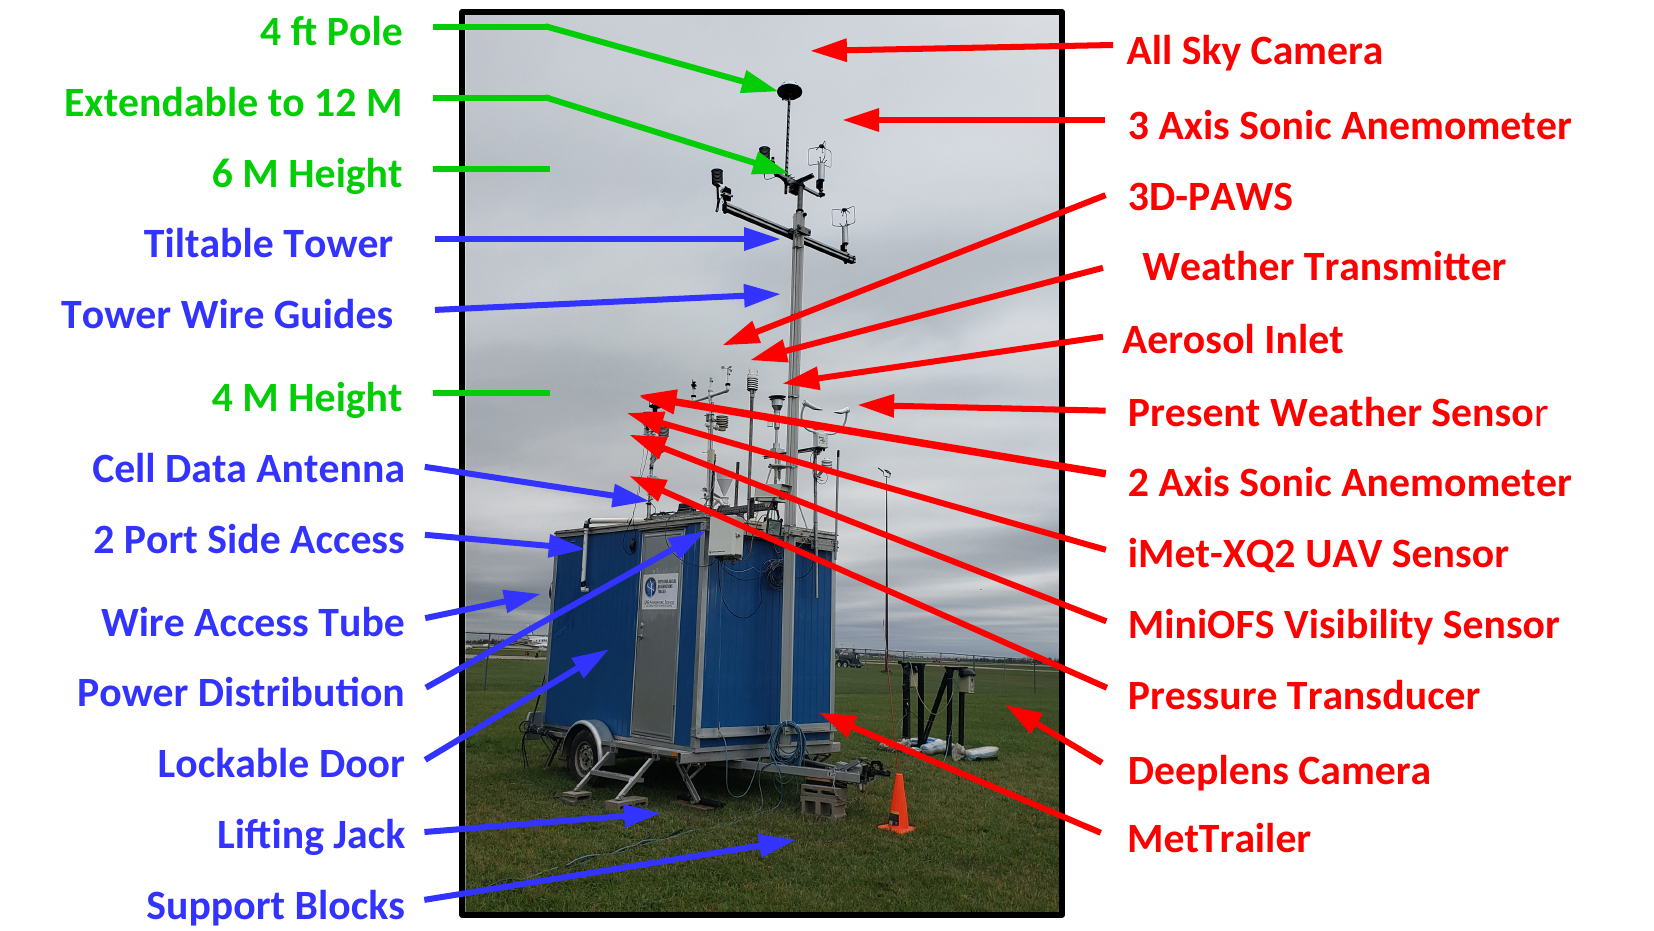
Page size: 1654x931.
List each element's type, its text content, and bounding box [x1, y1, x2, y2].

text_box Extendable to 12 M [0, 67, 418, 132]
text_box Power Distribution [0, 657, 421, 722]
text_box MetTrailer [1112, 803, 1654, 871]
text_box 3D-PAWS [1113, 160, 1560, 226]
text_box Support Blocks [0, 870, 421, 931]
text_box iMet-XQ2 UAV Sensor [1113, 518, 1654, 580]
text_box Wire Access Tube [0, 586, 421, 651]
text_box Present Weather Sensor [1113, 376, 1639, 439]
text_box All Sky Camera [1111, 15, 1469, 77]
text_box 3 Axis Sonic Anemometer [1113, 90, 1654, 152]
text_box Aerosol Inlet [1107, 304, 1411, 369]
text_box Cell Data Antenna [0, 433, 421, 542]
text_box 2 Port Side Access [0, 542, 421, 569]
text_box 4 M Height [0, 362, 418, 427]
text_box Deeplens Camera [1113, 735, 1496, 797]
text_box Tower Wire Guides [0, 279, 418, 344]
text_box Lockable Door [0, 728, 421, 793]
text_box 6 M Height [0, 137, 418, 202]
text_box Tiltable Tower [0, 208, 418, 273]
text_box MiniOFS Visibility Sensor [1113, 589, 1654, 651]
text_box Pressure Transducer [1113, 660, 1654, 722]
picture [465, 15, 1060, 912]
text_box Weather Transmitter [1101, 231, 1548, 296]
text_box Lifting Jack [0, 799, 421, 864]
text_box 2 Axis Sonic Anemometer [1113, 447, 1654, 510]
text_box 4 ft Pole [0, 0, 418, 61]
picture [664, 406, 1060, 533]
